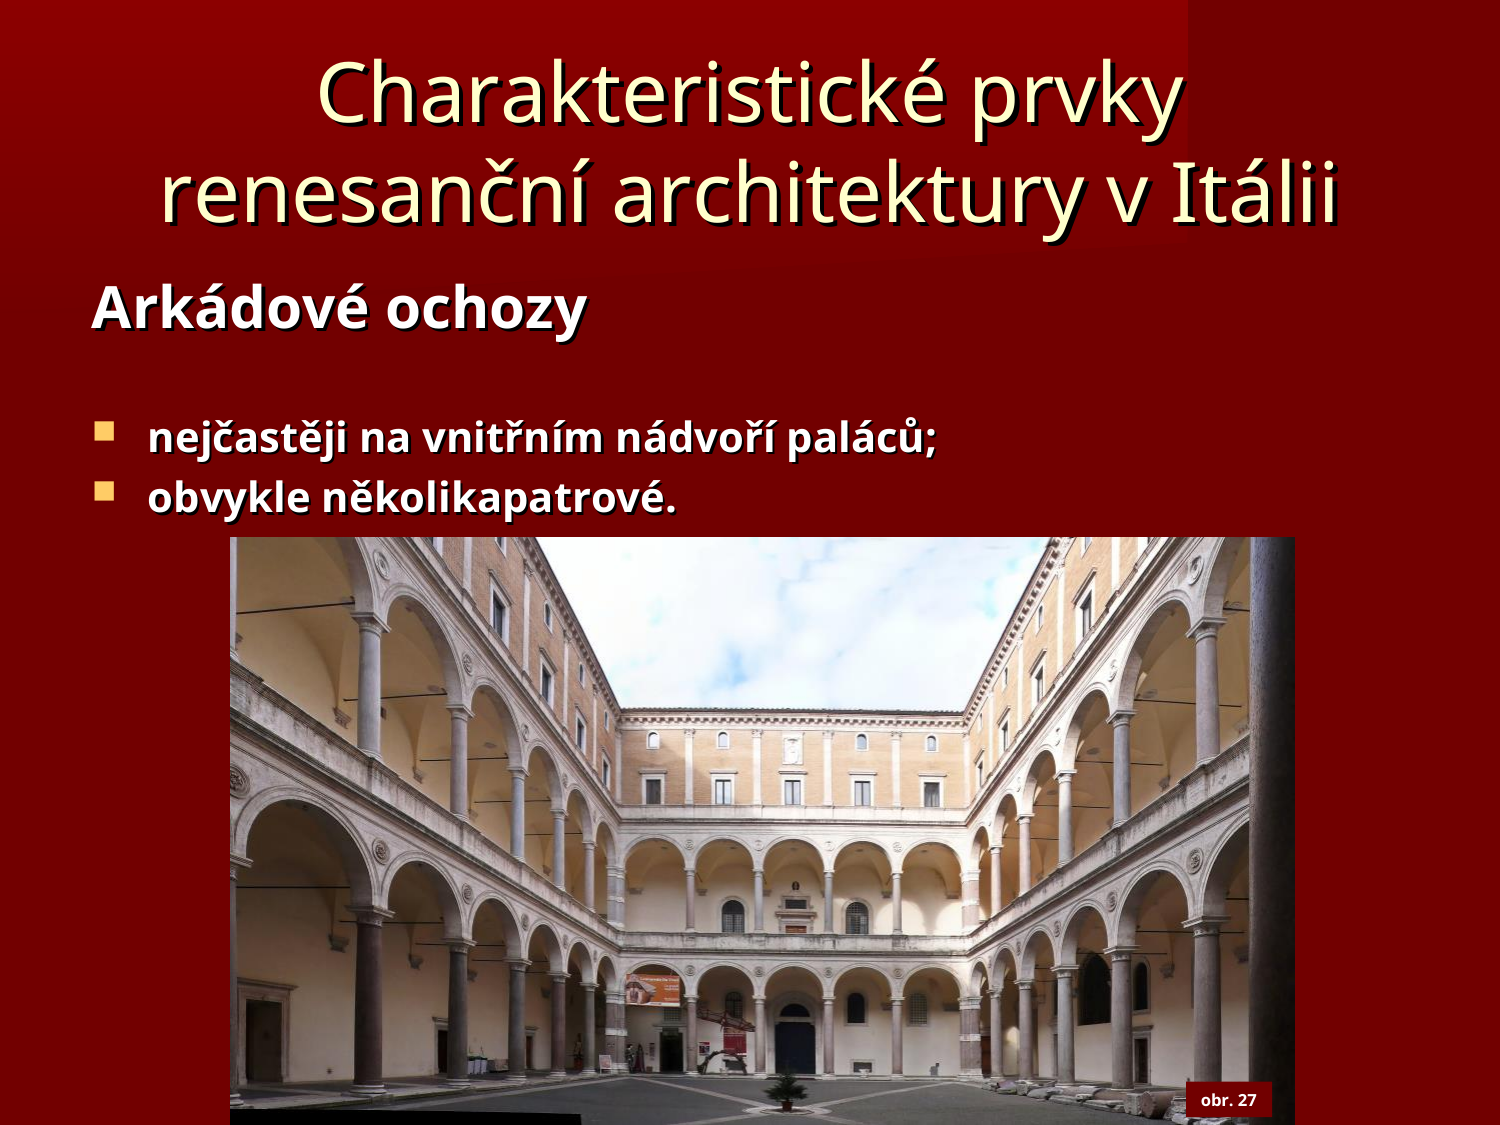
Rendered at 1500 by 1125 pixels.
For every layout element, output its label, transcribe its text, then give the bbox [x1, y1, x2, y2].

list Arkádové ochozy nejčastěji na vnitřním nádvoří paláců; obvykle několikapatrové. [76, 262, 1400, 717]
title Charakteristické prvky renesanční architektury v Itálii [75, 31, 1426, 247]
text_box [230, 537, 1295, 1125]
text_box obr. 27 [1186, 1081, 1273, 1118]
